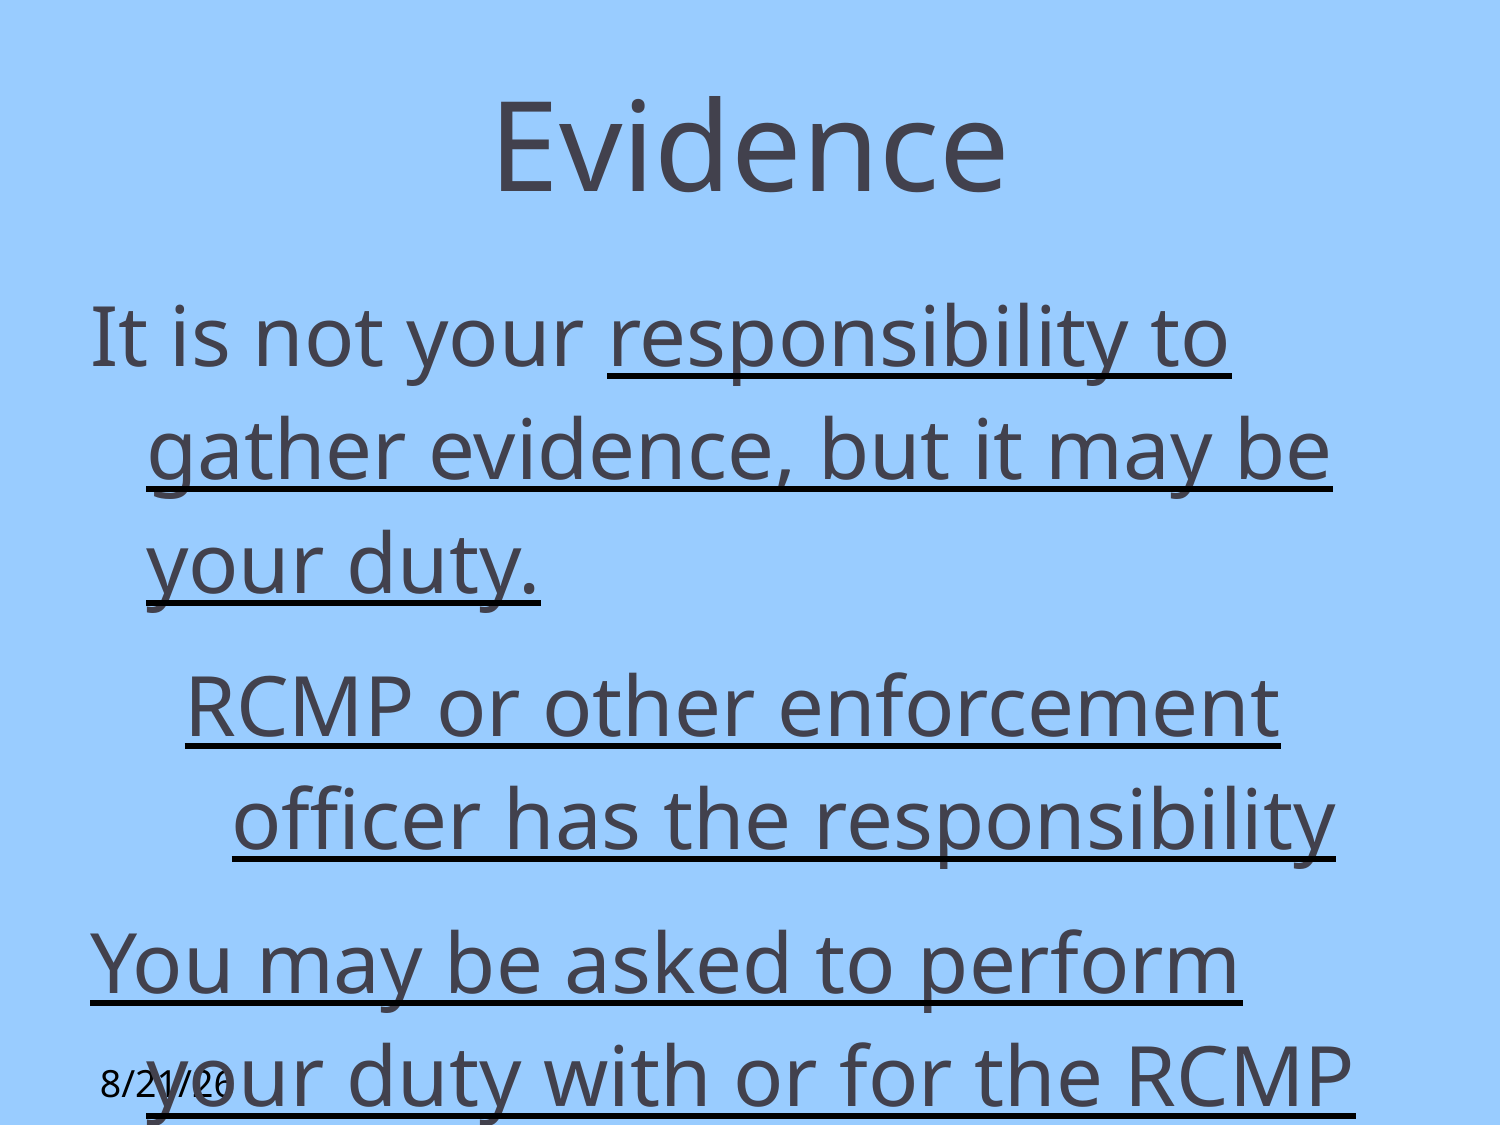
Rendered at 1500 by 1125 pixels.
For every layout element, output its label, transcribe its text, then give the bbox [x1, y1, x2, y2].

list It is not your responsibility to gather evidence, but it may be your duty. RCMP or other enforcement officer has the responsibility You may be asked to perform your duty with or for the RCMP follow instruction of the RCMP if no instruction given, ask! [75, 262, 1425, 1125]
title Evidence [75, 33, 1425, 244]
